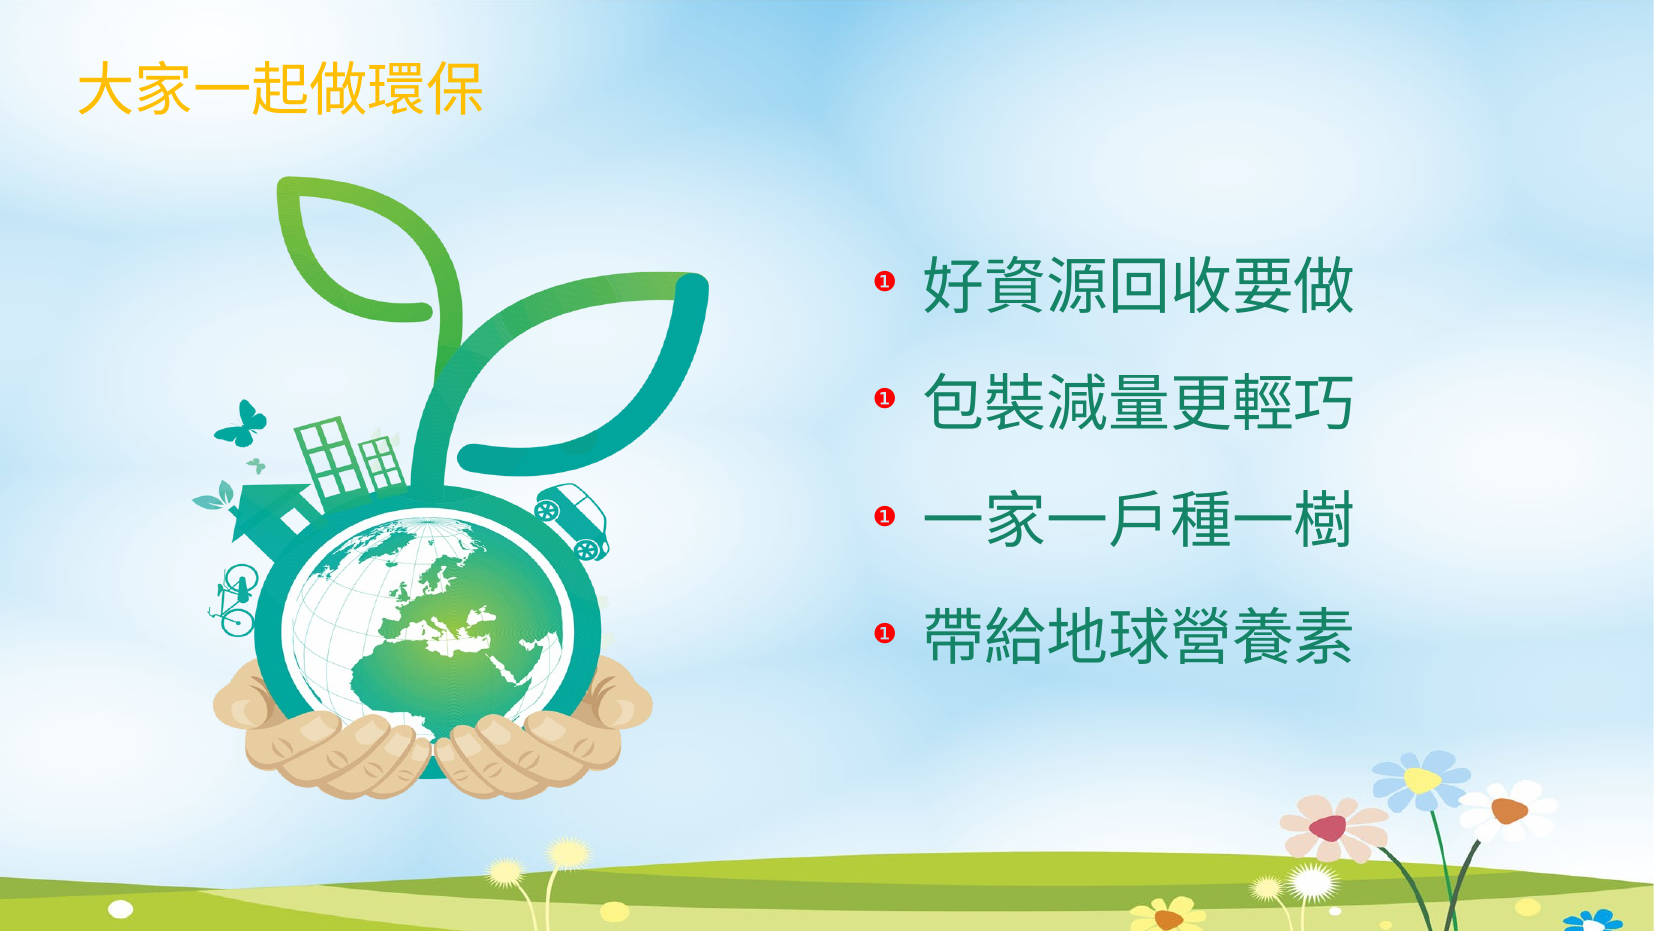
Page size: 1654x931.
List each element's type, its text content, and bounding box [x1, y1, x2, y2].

list 好資源回收要做 包裝減量更輕巧 一家一戶種一樹 帶給地球營養素 [856, 236, 1371, 717]
picture [0, 0, 1654, 931]
title 大家一起做環保 [59, 21, 502, 148]
